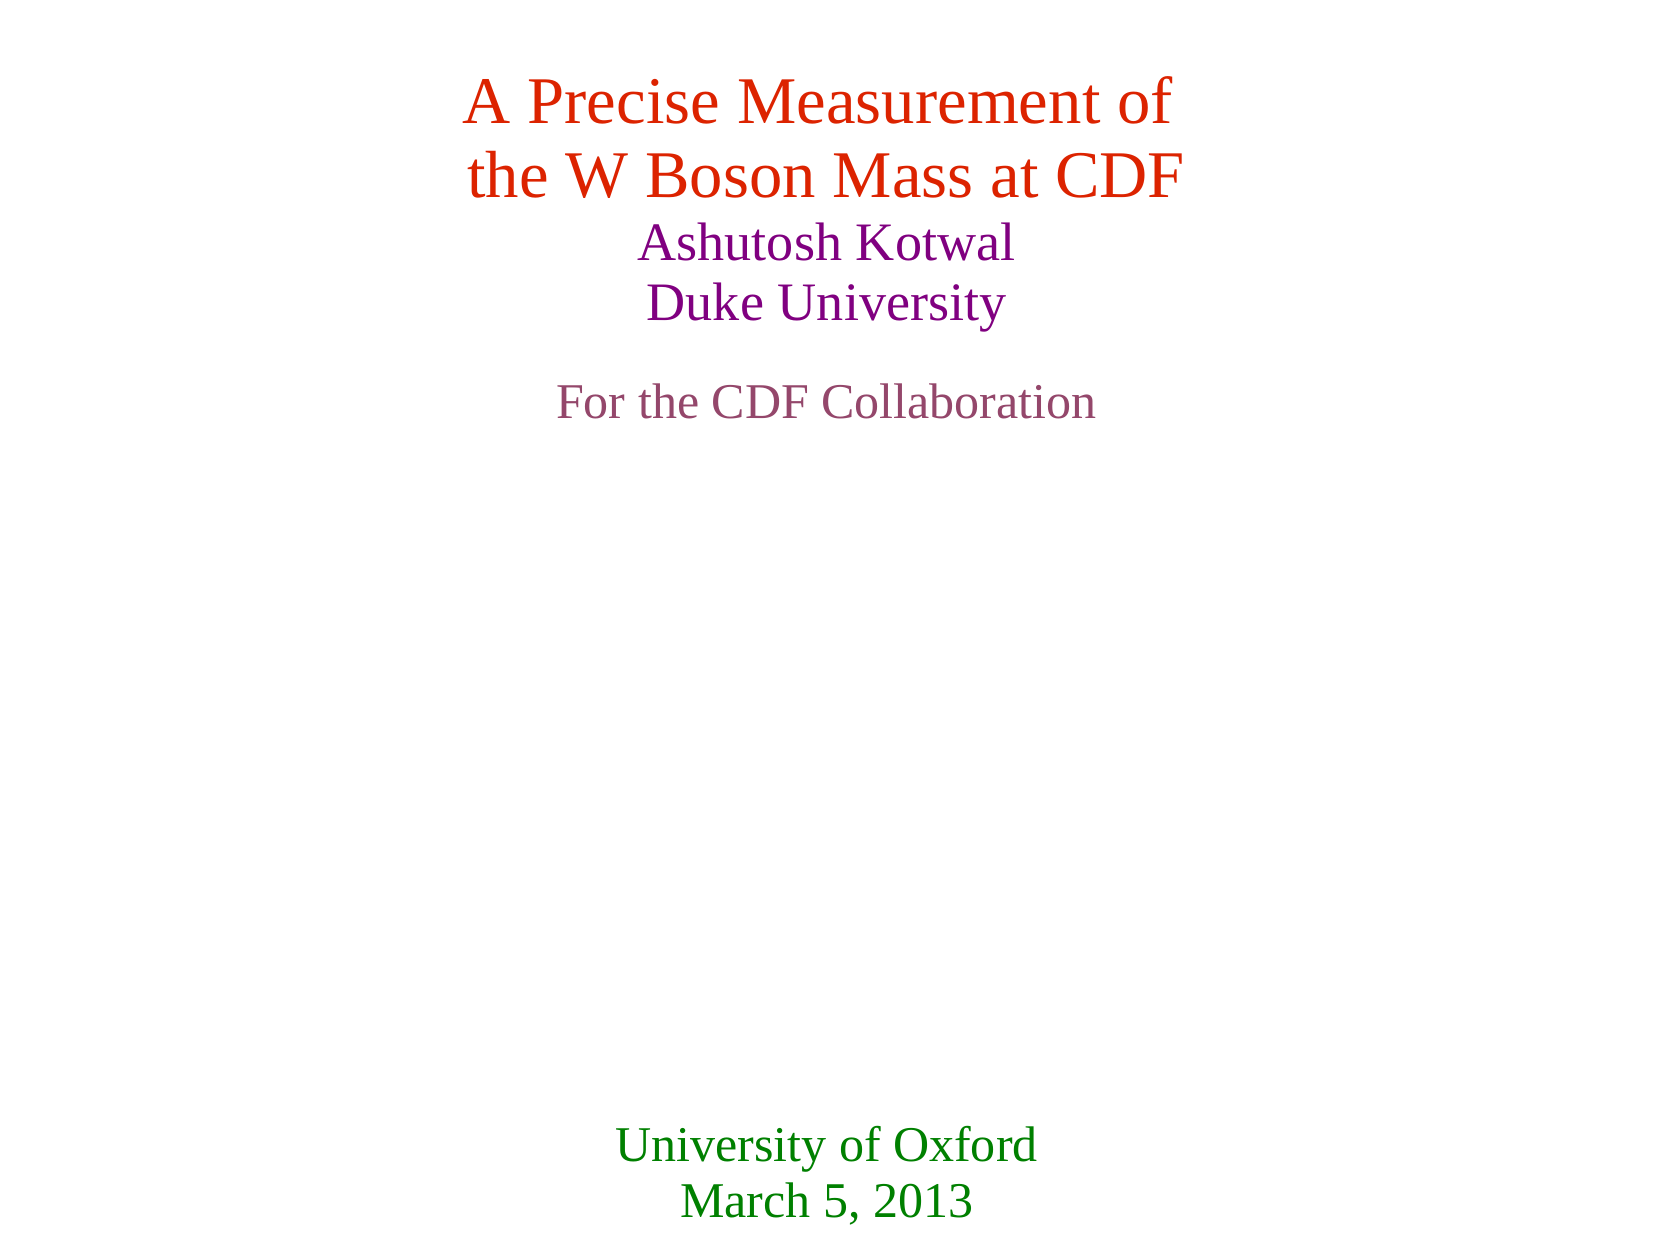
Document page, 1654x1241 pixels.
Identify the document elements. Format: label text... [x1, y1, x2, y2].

title University of Oxford March 5, 2013 [120, 1007, 1533, 1241]
title A Precise Measurement of the W Boson Mass at CDF Ashutosh Kotwal Duke University [0, 6, 1654, 390]
picture [440, 355, 1239, 1094]
title For the CDF Collaboration [120, 334, 1533, 524]
